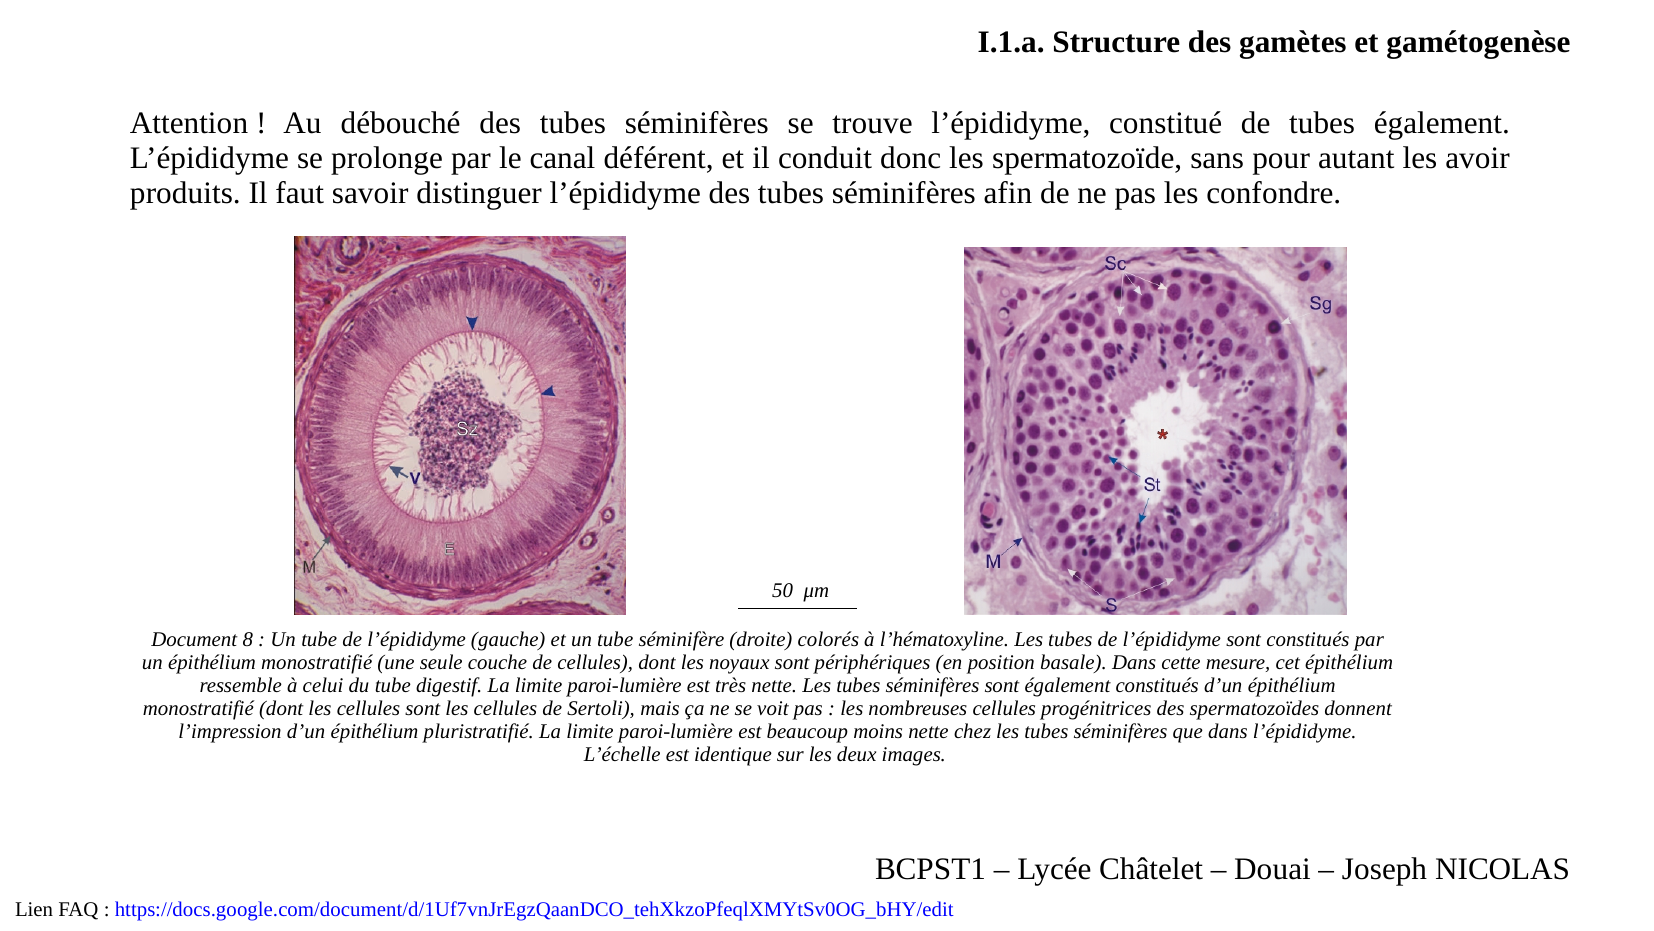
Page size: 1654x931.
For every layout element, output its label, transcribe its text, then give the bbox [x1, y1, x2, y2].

text_box I.1.a. Structure des gamètes et gamétogenèse [401, 5, 1572, 78]
text_box 50 μm [767, 578, 839, 603]
text_box Lien FAQ : https://docs.google.com/document/d/1Uf7vnJrEgzQaanDCO_tehXkzoPfeqlXMYtSv0OG_bHY/edit [0, 897, 993, 931]
text_box Document 8 : Un tube de l’épididyme (gauche) et un tube séminifère (droite) colorés à l’hématoxyline. Les tubes de l’épididyme sont constitués par un épithélium monostratifié (une seule couche de cellules), dont les noyaux sont périphériques (en position basale). Dans cette mesure, cet épithélium ressemble à celui du tube digestif. La limite paroi-lumière est très nette. Les tubes séminifères sont également constitués d’un épithélium monostratifié (dont les cellules sont les cellules de Sertoli), mais ça ne se voit pas : les nombreuses cellules progénitrices des spermatozoïdes donnent l’impression d’un épithélium pluristratifié. La limite paroi-lumière est beaucoup moins nette chez les tubes séminifères que dans l’épididyme. L’échelle est identique sur les deux images. [141, 627, 1394, 766]
picture [964, 247, 1347, 615]
text_box BCPST1 – Lycée Châtelet – Douai – Joseph NICOLAS [637, 832, 1571, 905]
picture [294, 236, 626, 615]
text_box Attention ! Au débouché des tubes séminifères se trouve l’épididyme, constitué de tubes également. L’épididyme se prolonge par le canal déférent, et il conduit donc les spermatozoïde, sans pour autant les avoir produits. Il faut savoir distinguer l’épididyme des tubes séminifères afin de ne pas les confondre. [129, 106, 1512, 284]
